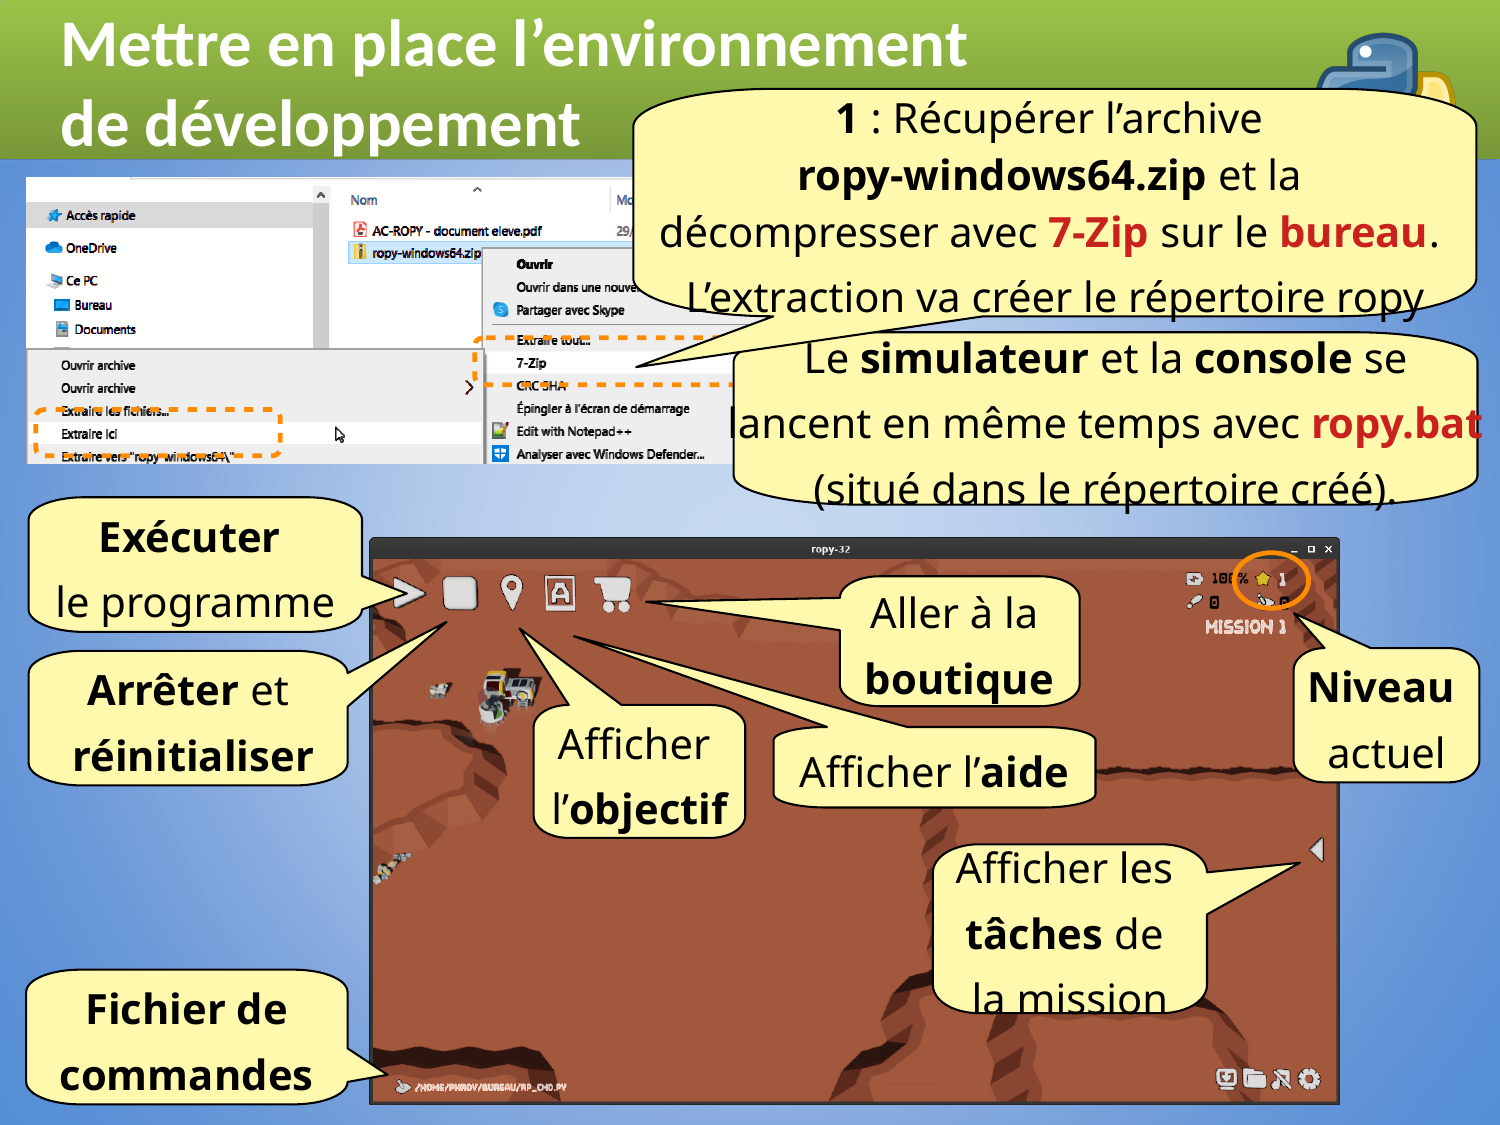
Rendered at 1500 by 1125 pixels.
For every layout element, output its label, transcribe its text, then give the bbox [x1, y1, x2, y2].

text_box Fichier de commandes [26, 969, 388, 1105]
text_box Afficher l’objectif [519, 628, 746, 838]
picture [0, 159, 1500, 1125]
text_box Mettre en place l’environnement de développement [0, 0, 1500, 159]
text_box Afficher l’aide [573, 636, 1096, 808]
text_box 1 : Récupérer l’archive ropy-windows64.zip et la décompresser avec 7-Zip sur le bureau. L’extraction va créer le répertoire ropy [633, 88, 1477, 368]
text_box Niveau actuel [1293, 613, 1480, 783]
picture [1305, 29, 1465, 111]
text_box Aller à la boutique [645, 576, 1080, 707]
text_box Afficher les tâches de la mission [932, 844, 1300, 1014]
text_box Arrêter et réinitialiser [28, 621, 447, 786]
text_box Le simulateur et la console se lancent en même temps avec ropy.bat (situé dans le répertoire créé). [733, 332, 1478, 505]
text_box Exécuter le programme [28, 497, 407, 632]
